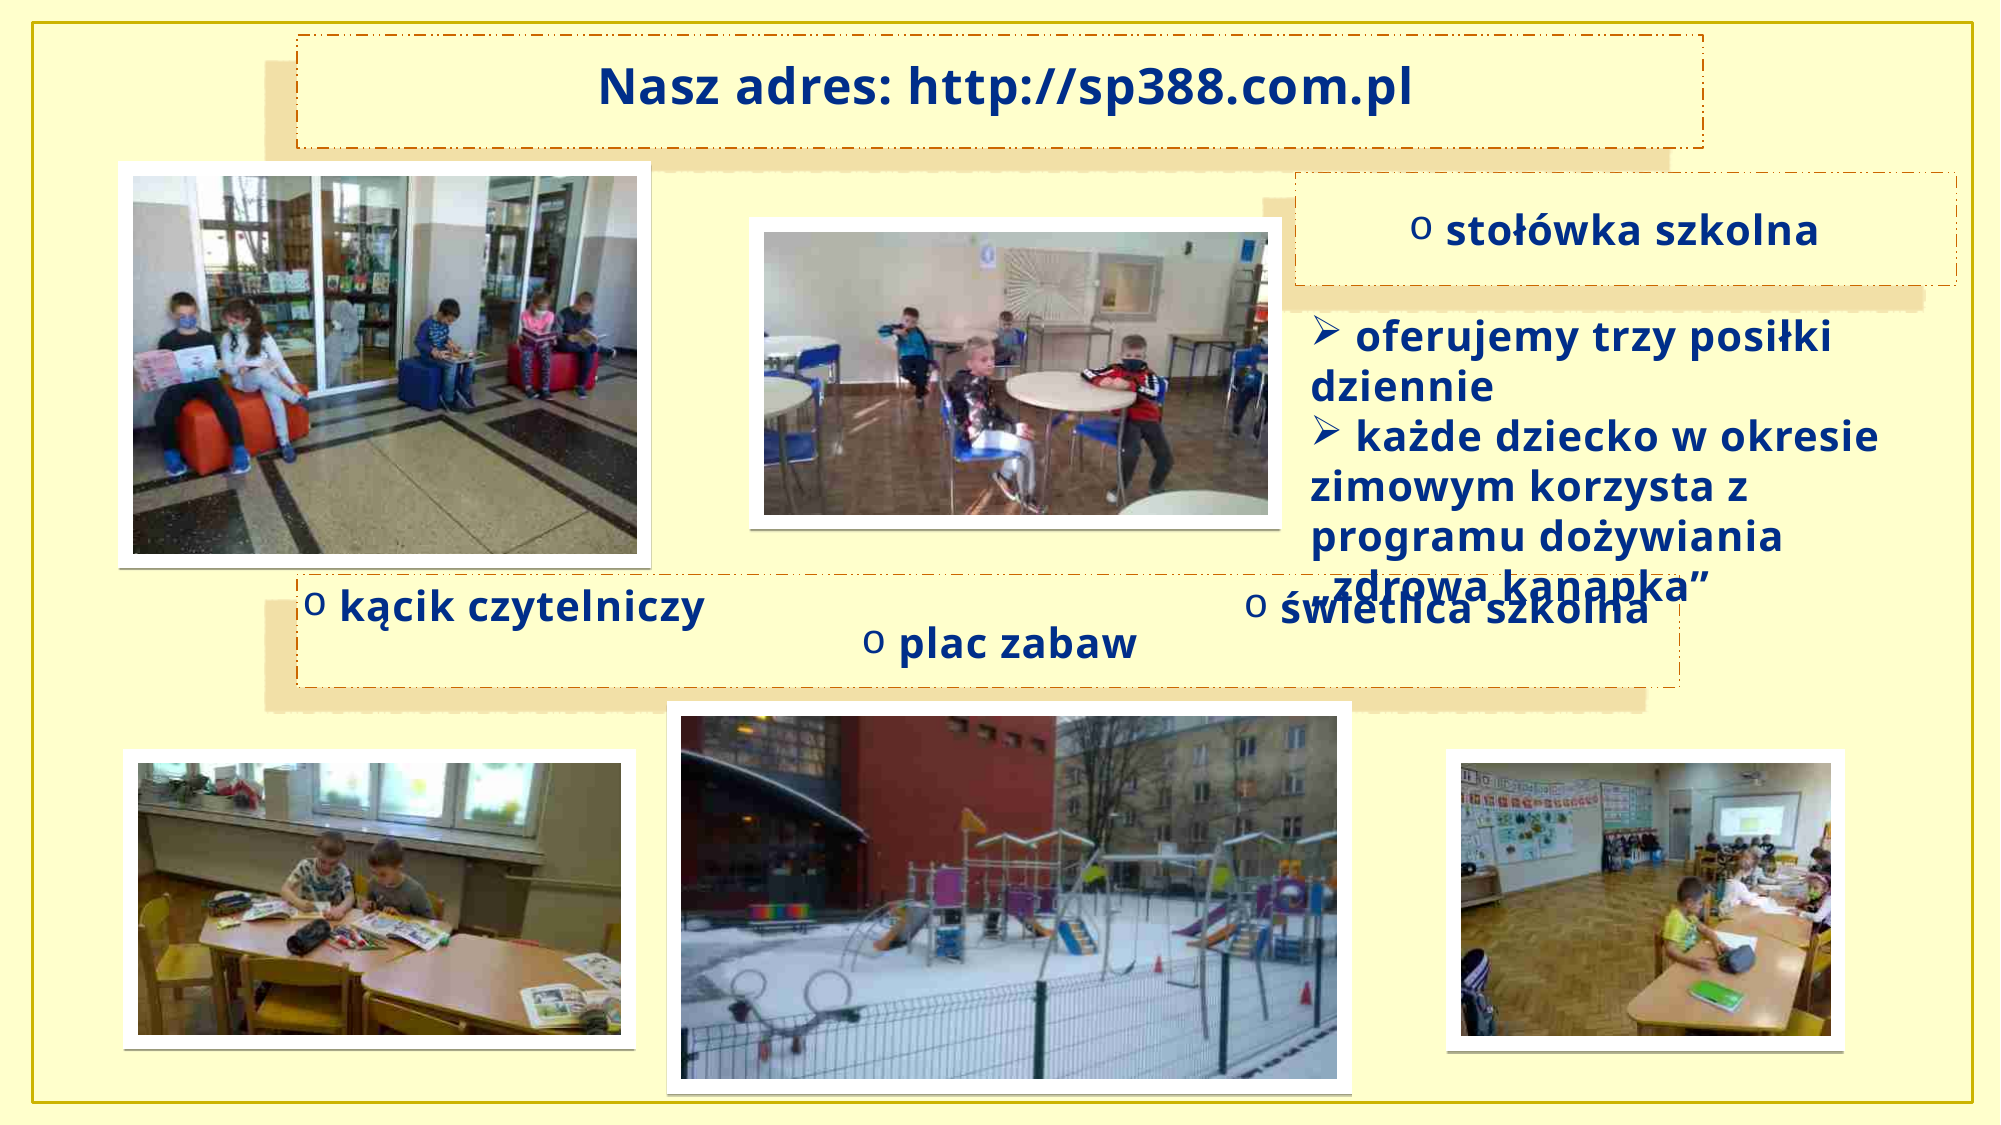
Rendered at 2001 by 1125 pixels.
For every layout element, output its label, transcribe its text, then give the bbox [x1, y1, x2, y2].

picture [763, 231, 1268, 515]
picture [132, 175, 637, 554]
picture [1460, 763, 1831, 1037]
text_box oferujemy trzy posiłki dziennie każde dziecko w okresie zimowym korzysta z programu dożywiania „zdrowa kanapka” [1295, 302, 1957, 668]
text_box świetlica szkolna [1228, 574, 1295, 640]
picture [681, 716, 1338, 1080]
text_box [296, 574, 1680, 688]
text_box plac zabaw [846, 609, 1153, 675]
text_box kącik czytelniczy [287, 572, 721, 638]
text_box stołówka szkolna [1394, 196, 1836, 262]
text_box [1295, 172, 1957, 286]
picture [137, 763, 622, 1035]
text_box Nasz adres: http://sp388.com.pl [581, 46, 1430, 122]
text_box [296, 35, 1704, 149]
